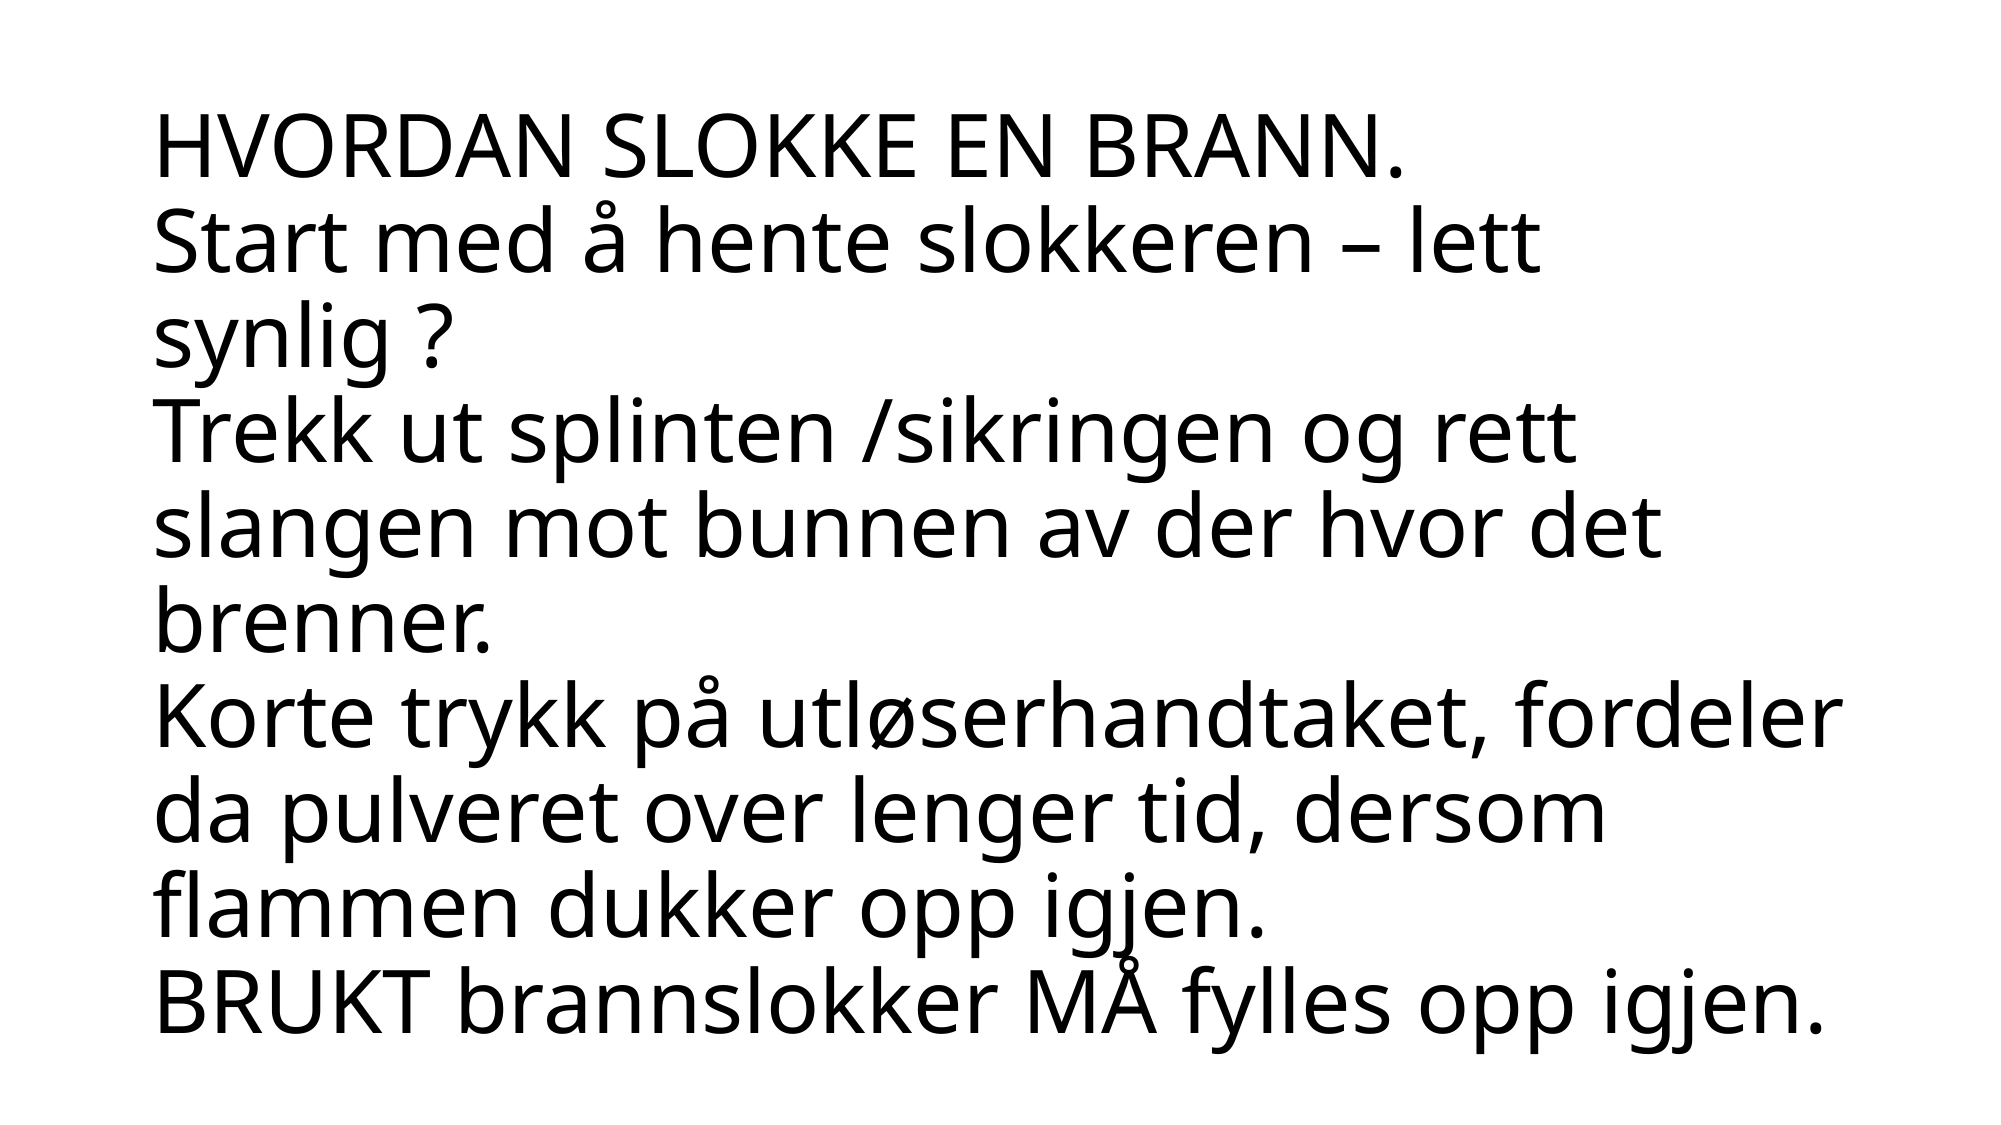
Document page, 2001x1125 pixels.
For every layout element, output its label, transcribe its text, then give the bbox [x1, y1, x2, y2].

title HVORDAN SLOKKE EN BRANN. Start med å hente slokkeren – lett synlig ? Trekk ut splinten /sikringen og rett slangen mot bunnen av der hvor det brenner. Korte trykk på utløserhandtaket, fordeler da pulveret over lenger tid, dersom flammen dukker opp igjen. BRUKT brannslokker MÅ fylles opp igjen. [137, 59, 1863, 1094]
